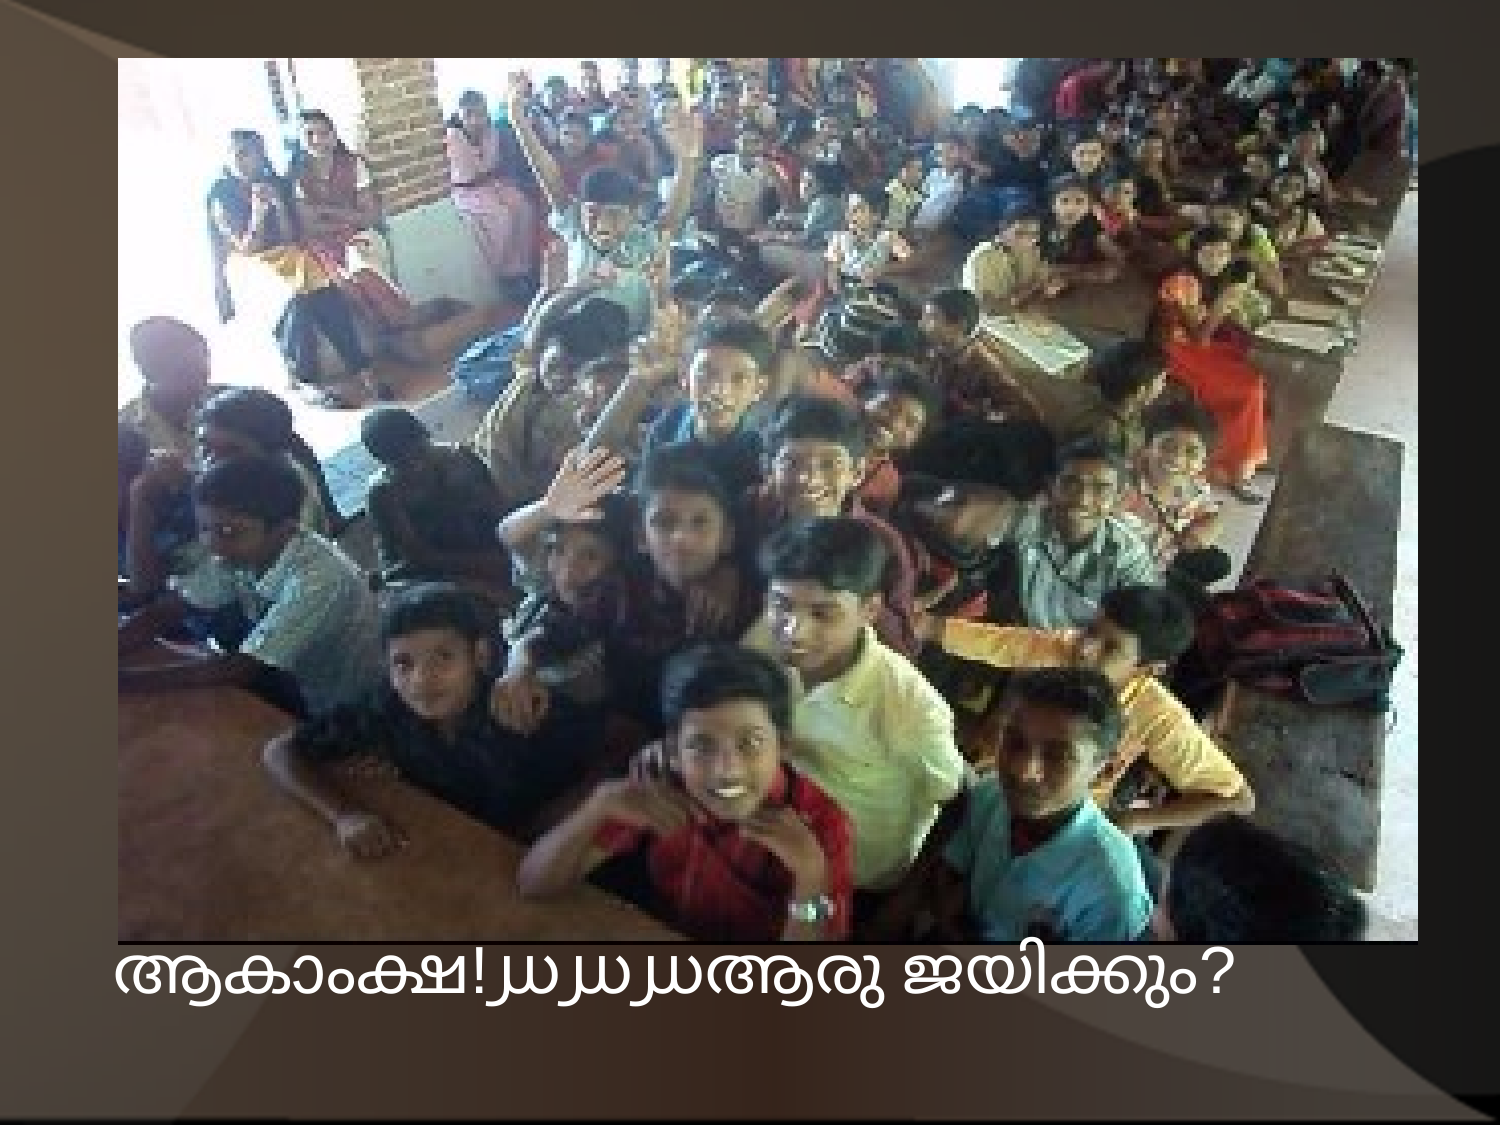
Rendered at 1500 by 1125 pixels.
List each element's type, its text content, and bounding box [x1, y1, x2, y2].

picture [0, 0, 1500, 1125]
subtitle ആകാംക്ഷ!൰൰൰ആരു ജയിക്കും? [0, 900, 1350, 1034]
